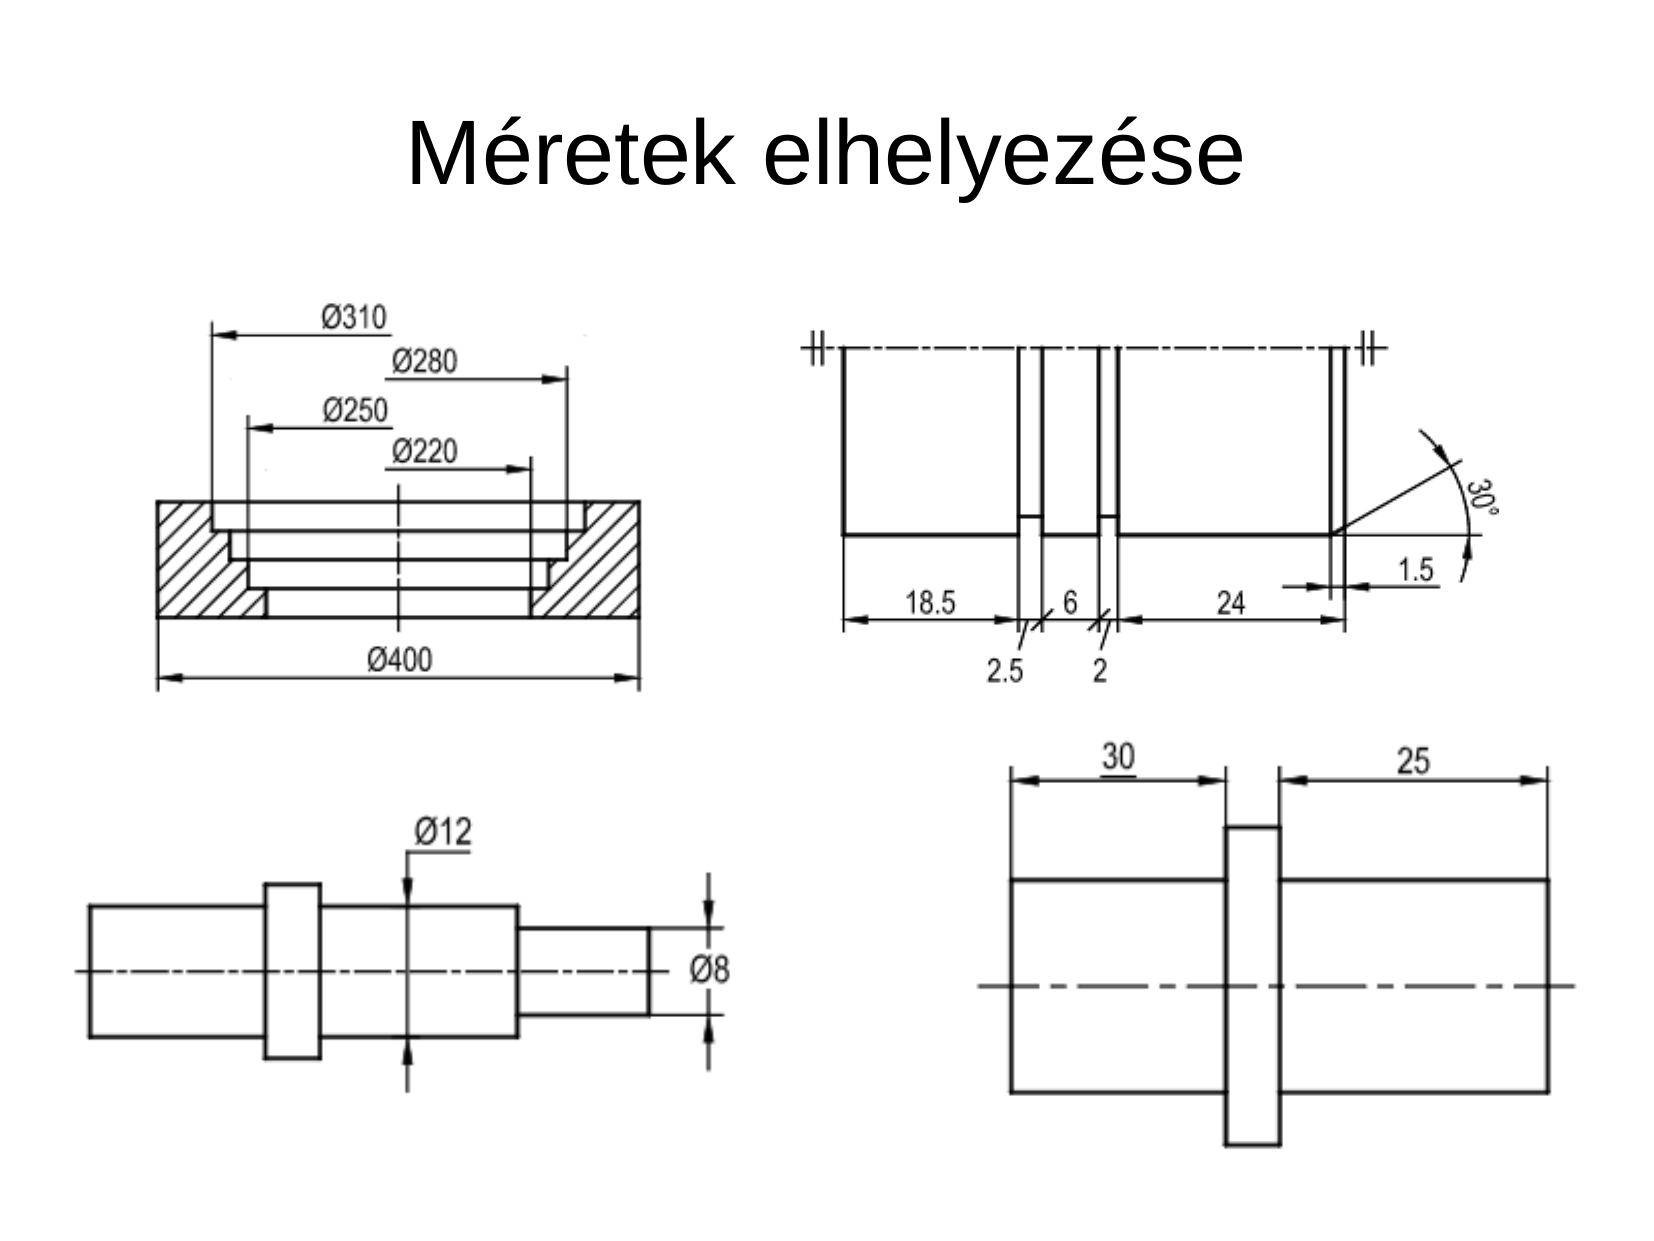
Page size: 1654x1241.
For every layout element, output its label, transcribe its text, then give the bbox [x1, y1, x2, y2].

picture [59, 732, 1600, 1170]
picture [779, 295, 1499, 709]
picture [98, 271, 687, 709]
title Méretek elhelyezése [82, 49, 1571, 257]
